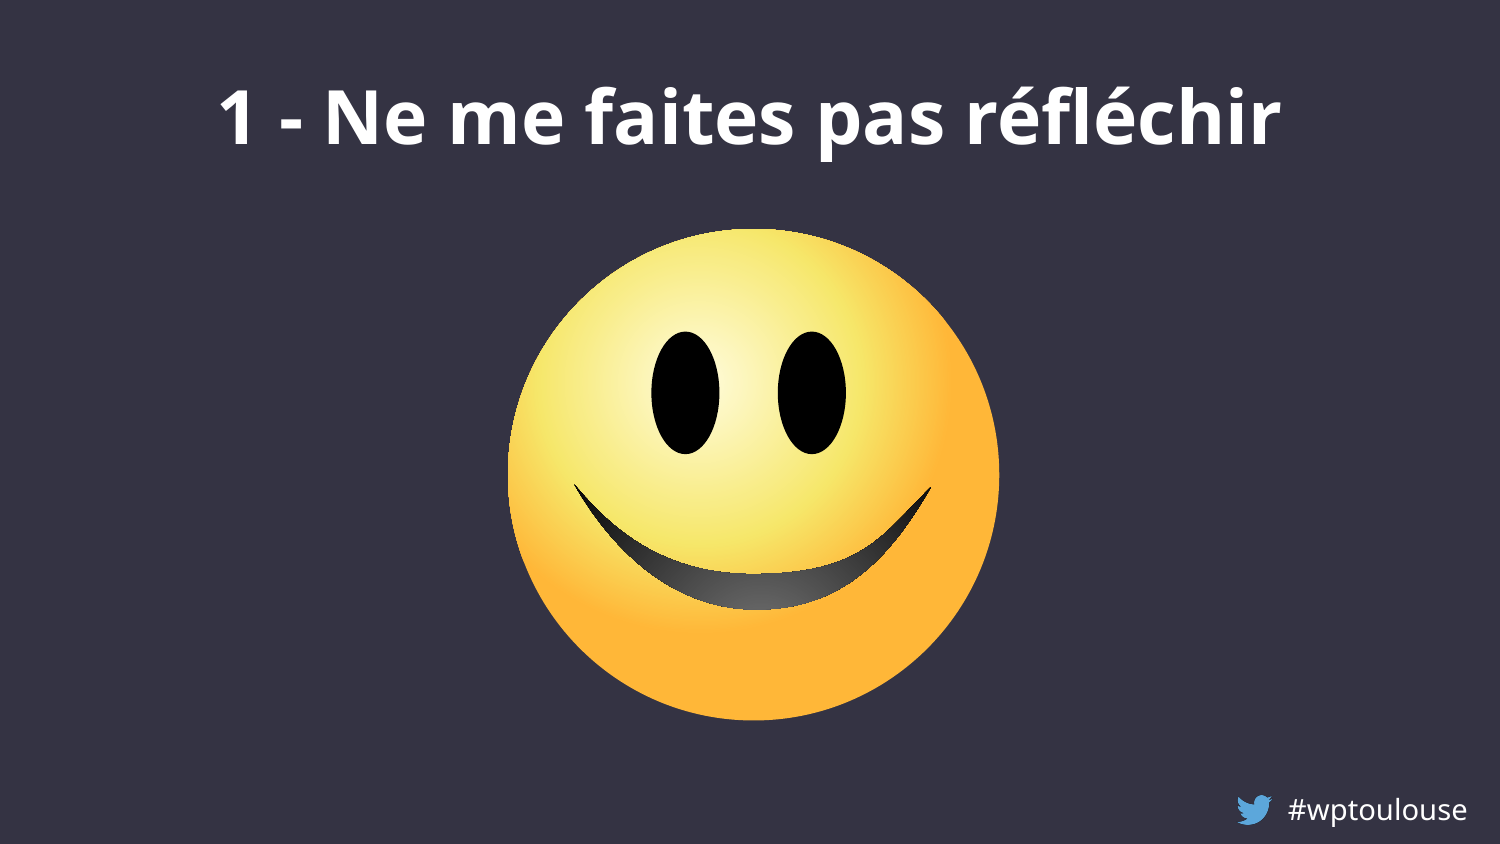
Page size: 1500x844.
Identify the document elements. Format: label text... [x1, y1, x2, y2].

text_box #wptoulouse [1272, 776, 1488, 832]
title 1 - Ne me faites pas réfléchir [75, 33, 1426, 175]
picture [1236, 795, 1273, 825]
picture [416, 153, 1084, 821]
